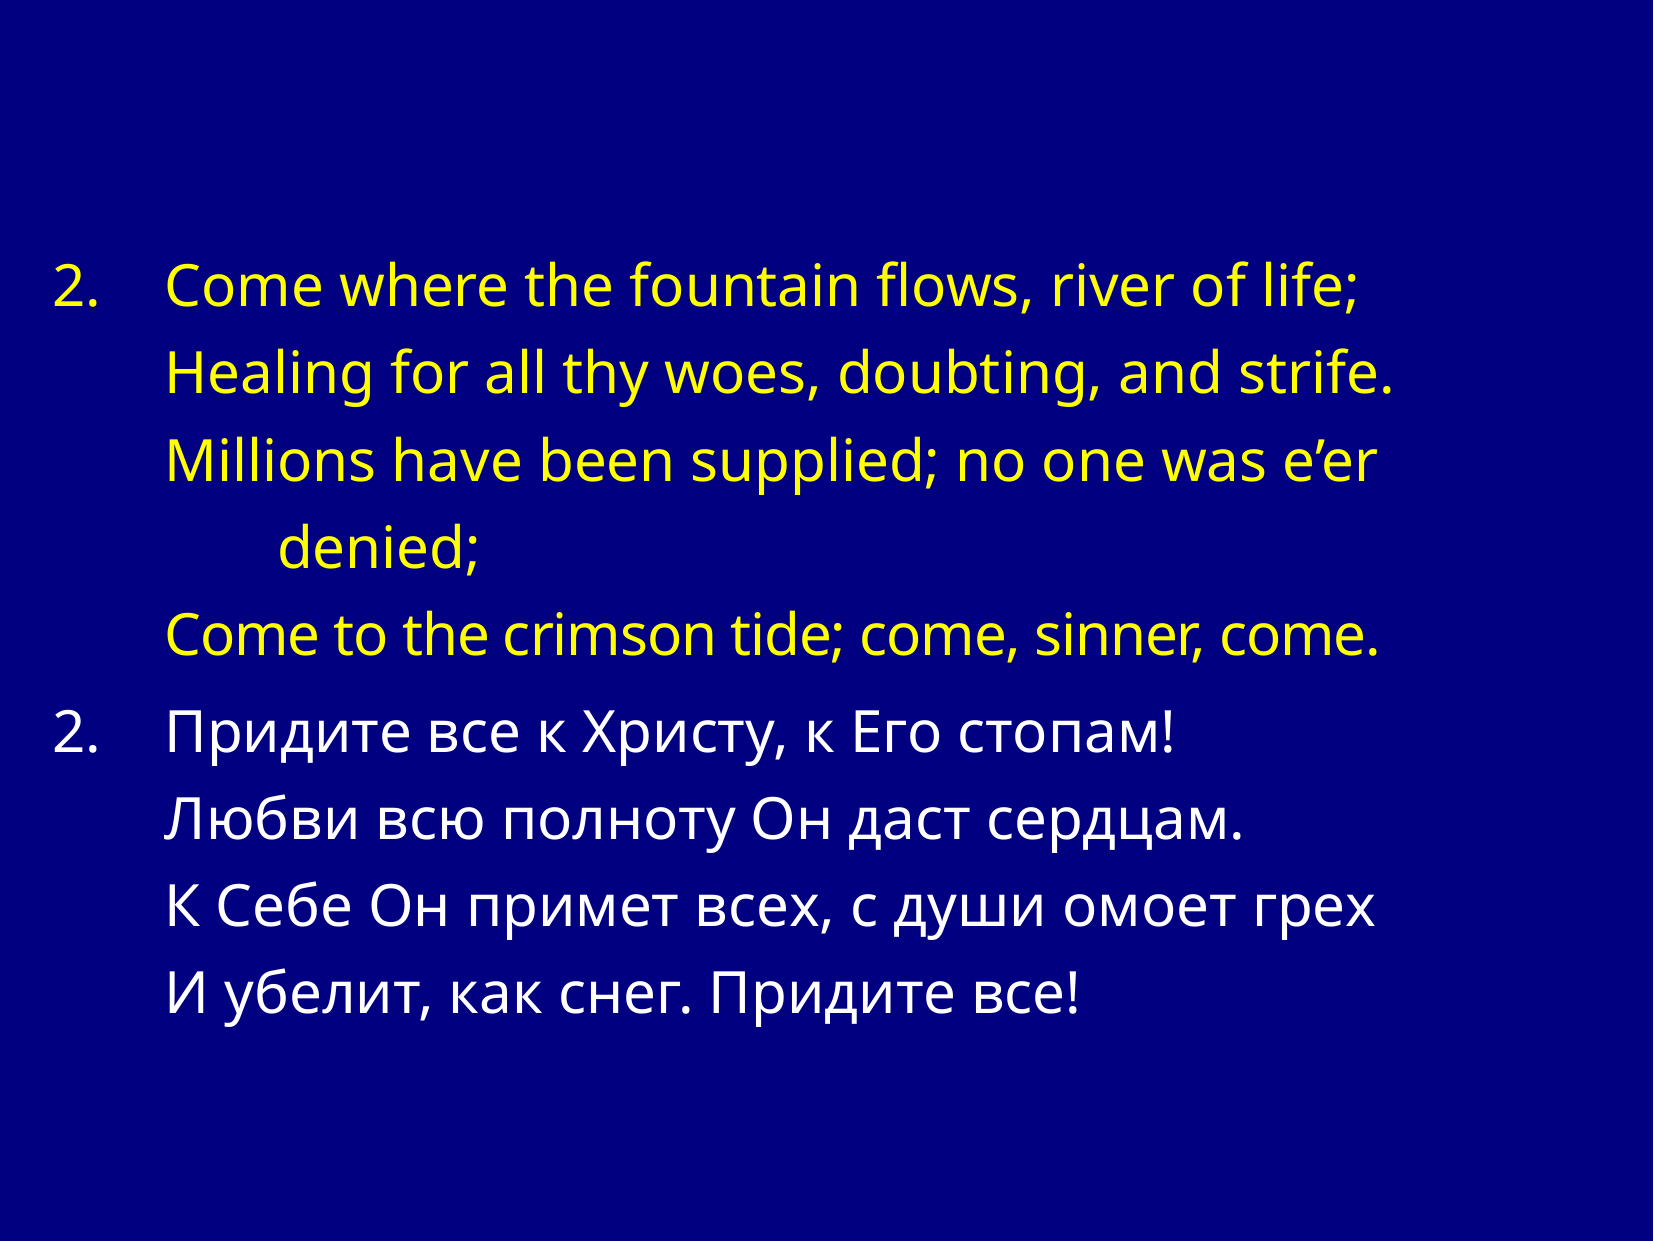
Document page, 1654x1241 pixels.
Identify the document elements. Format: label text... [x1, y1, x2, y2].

text_box 2. Придите все к Христу, к Его стопам! Любви всю полноту Он даст сердцам. К Себе Он примет всех, с души омоет грех И убелит, как снег. Придите все! [37, 675, 1576, 1163]
text_box 2. Come where the fountain flows, river of life; Healing for all thy woes, doubting, and strife. Millions have been supplied; no one was e’er denied; Come to the crimson tide; come, sinner, come. [37, 150, 1653, 638]
